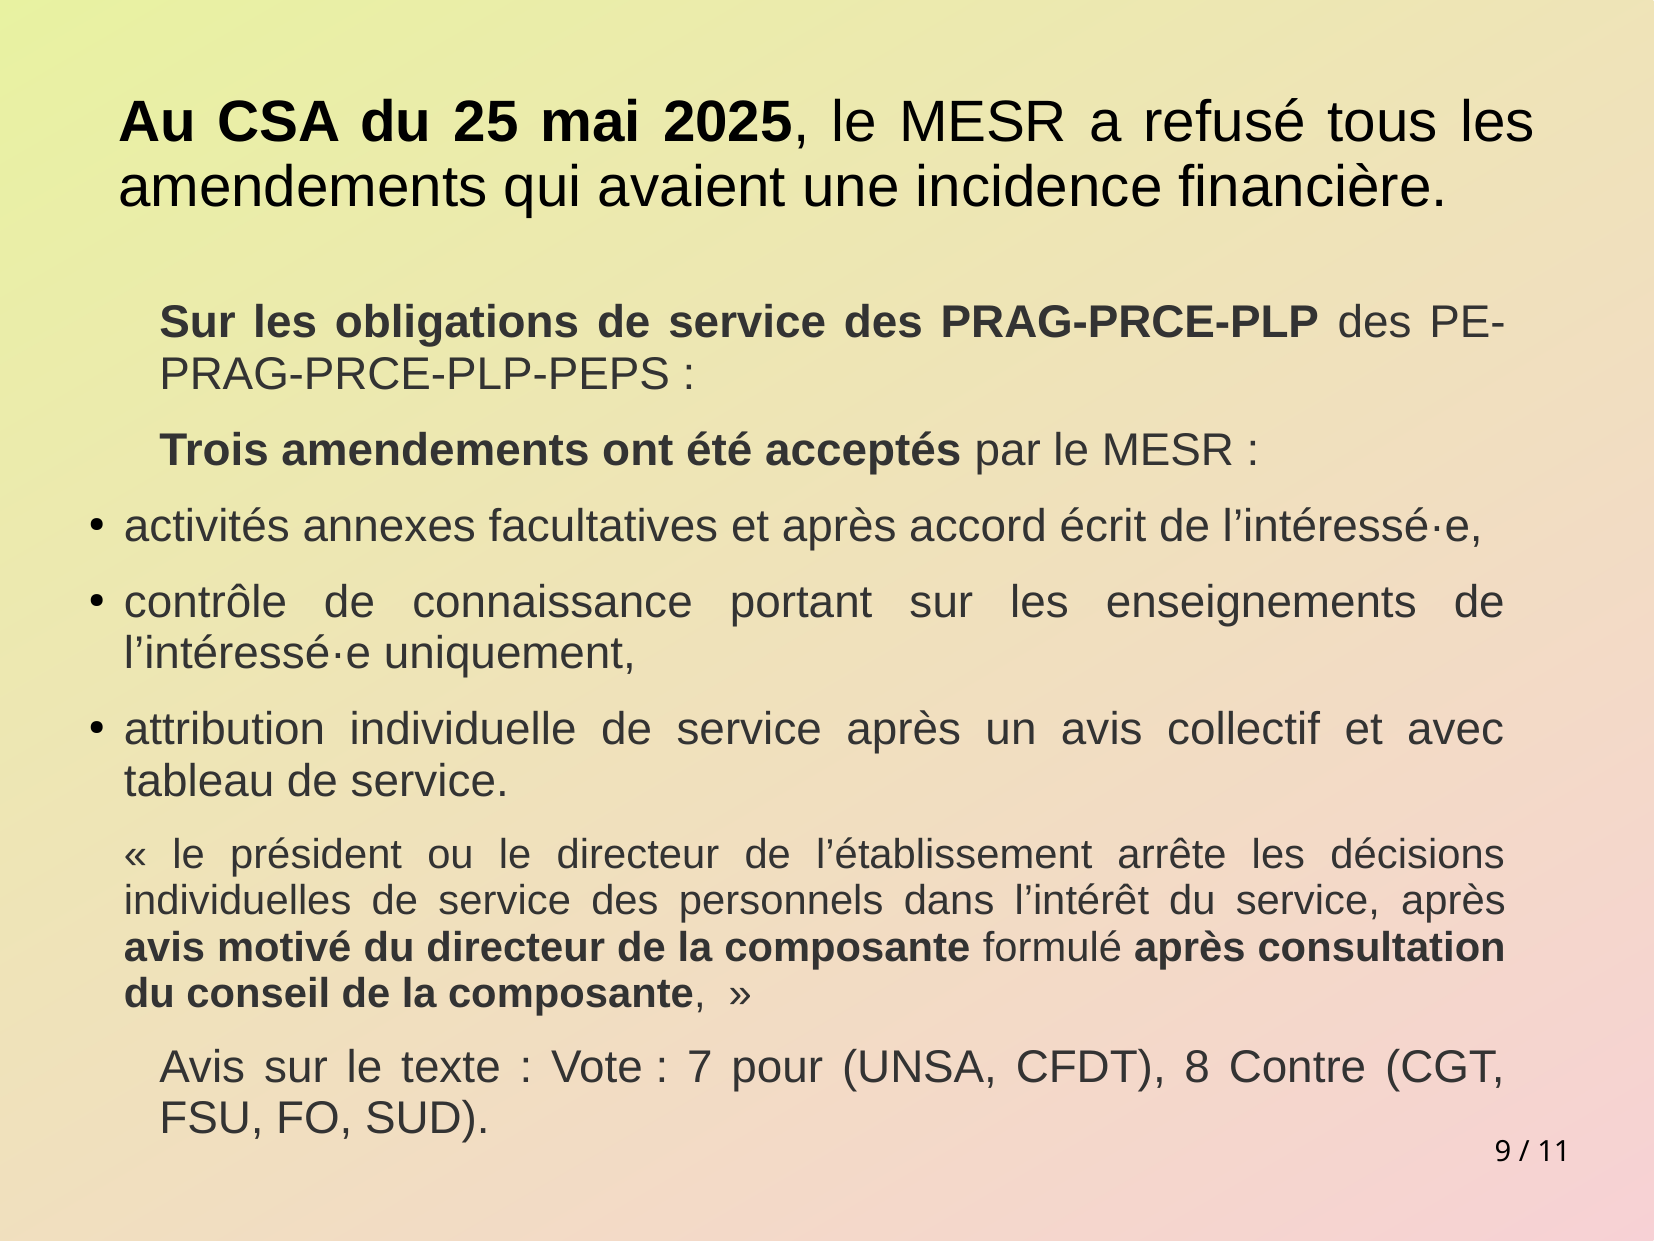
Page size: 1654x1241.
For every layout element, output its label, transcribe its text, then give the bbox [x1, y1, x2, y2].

list Sur les obligations de service des PRAG-PRCE-PLP des PE-PRAG-PRCE-PLP-PEPS : Trois amendements ont été acceptés par le MESR : activités annexes facultatives et après accord écrit de l’intéressé·e, contrôle de connaissance portant sur les enseignements de l’intéressé·e uniquement, attribution individuelle de service après un avis collectif et avec tableau de service. « le président ou le directeur de l’établissement arrête les décisions individuelles de service des personnels dans l’intérêt du service, après avis motivé du directeur de la composante formulé après consultation du conseil de la composante, » Avis sur le texte : Vote : 7 pour (UNSA, CFDT), 8 Contre (CGT, FSU, FO, SUD). [88, 296, 1506, 1099]
title Au CSA du 25 mai 2025, le MESR a refusé tous les amendements qui avaient une incidence financière. [118, 70, 1536, 237]
